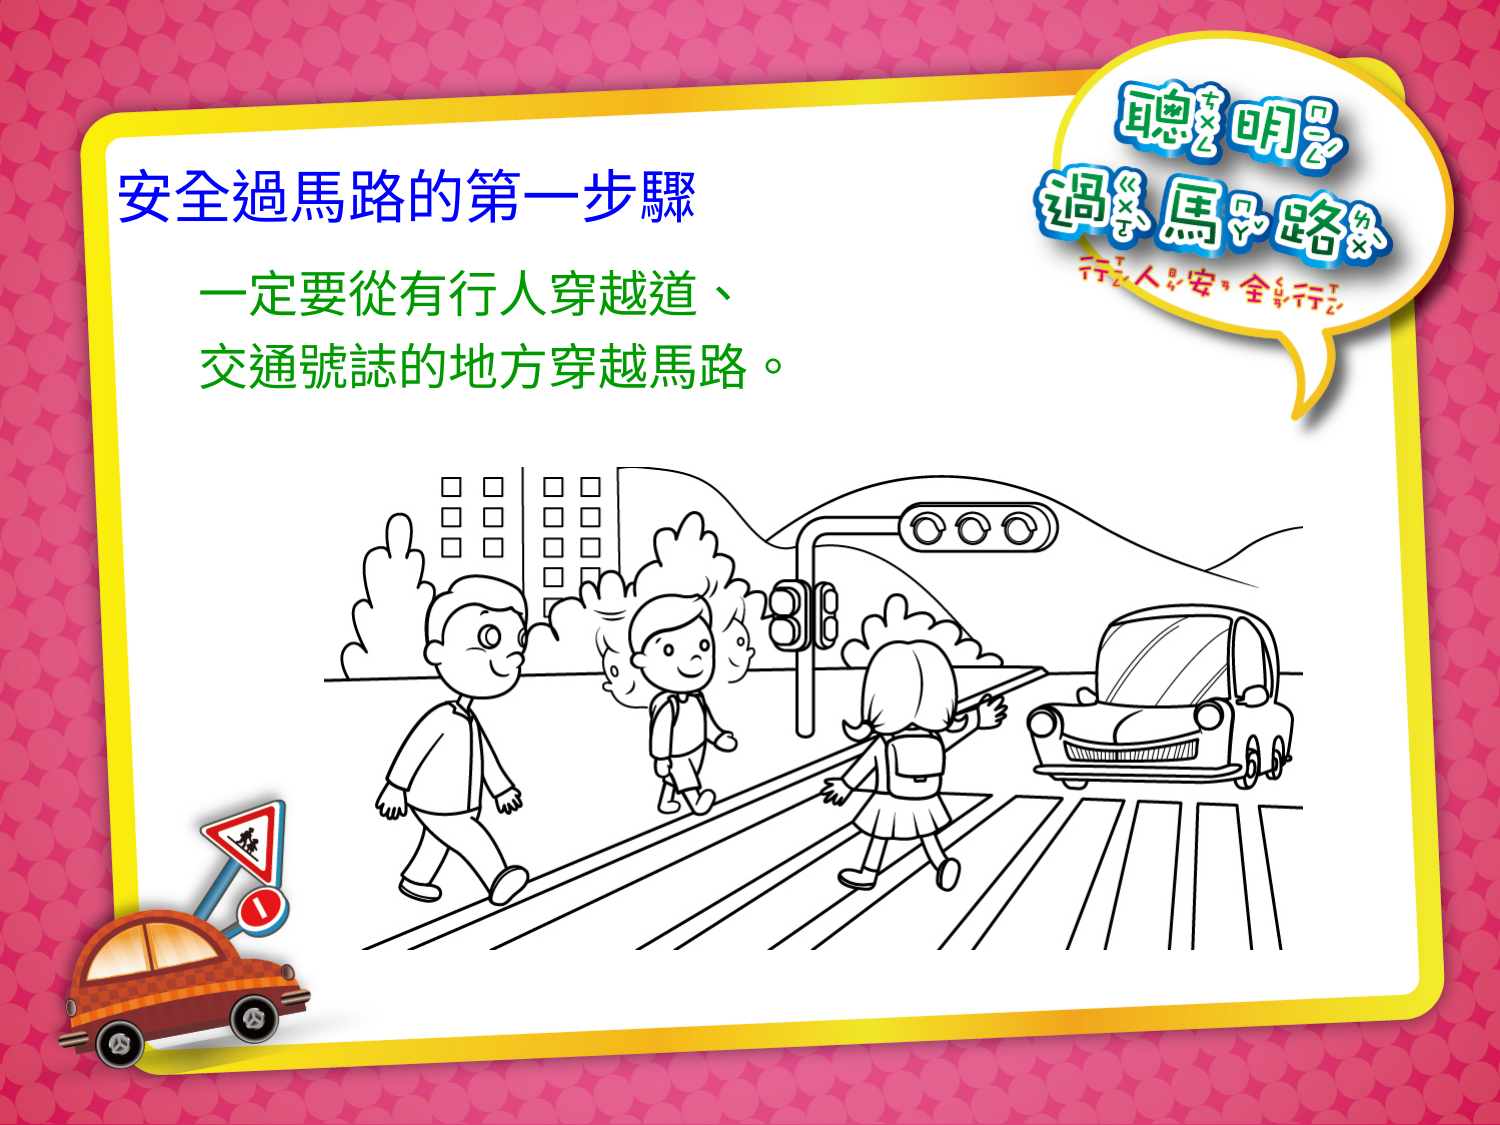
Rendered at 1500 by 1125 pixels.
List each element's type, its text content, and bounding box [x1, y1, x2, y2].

list 一定要從有行人穿越道、 交通號誌的地方穿越馬路。 [183, 255, 1500, 998]
picture [324, 467, 1303, 950]
title 安全過馬路的第一步驟 [100, 101, 1451, 290]
